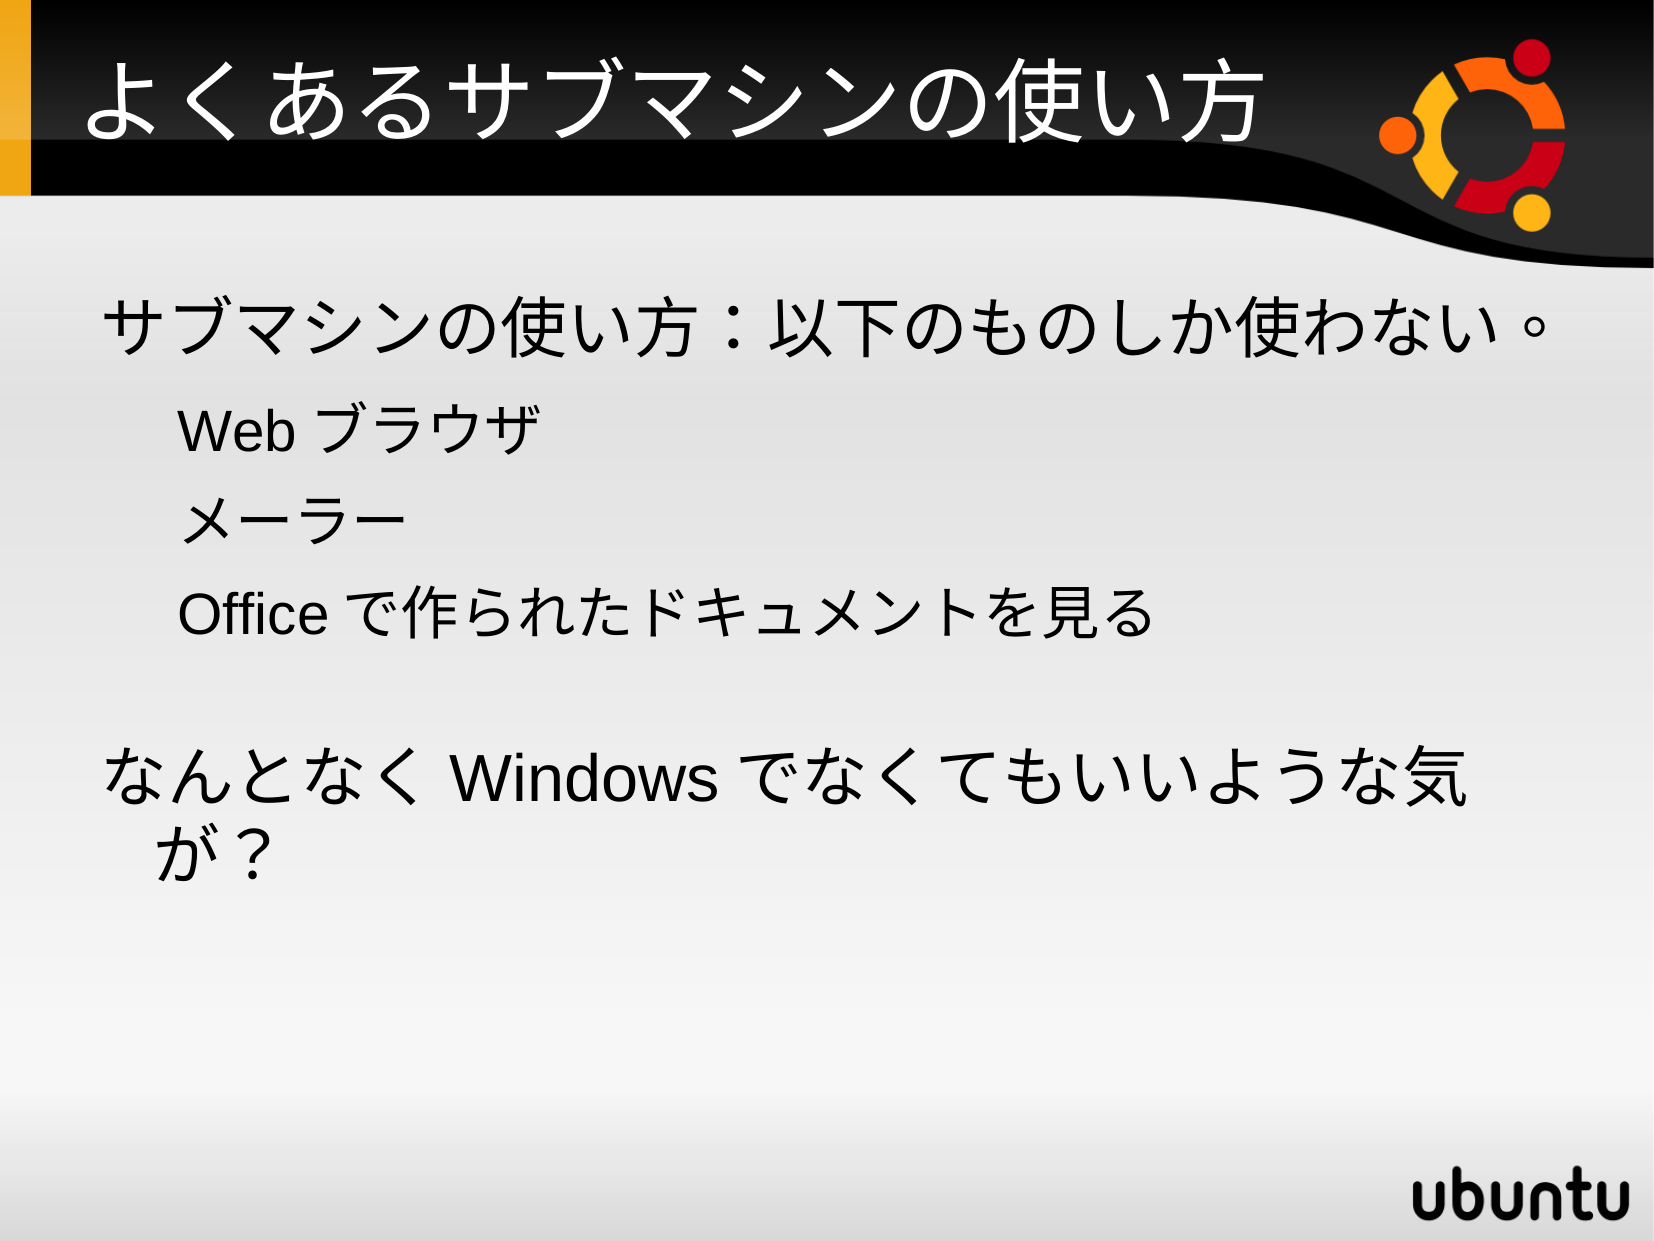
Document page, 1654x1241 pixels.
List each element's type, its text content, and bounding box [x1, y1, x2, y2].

picture [0, 0, 1654, 1241]
title よくあるサブマシンの使い方 [76, 7, 1565, 200]
list サブマシンの使い方：以下のものしか使わない。 Webブラウザ メーラー Officeで作られたドキュメントを見る なんとなくWindowsでなくてもいいような気が？ [82, 290, 1571, 1094]
